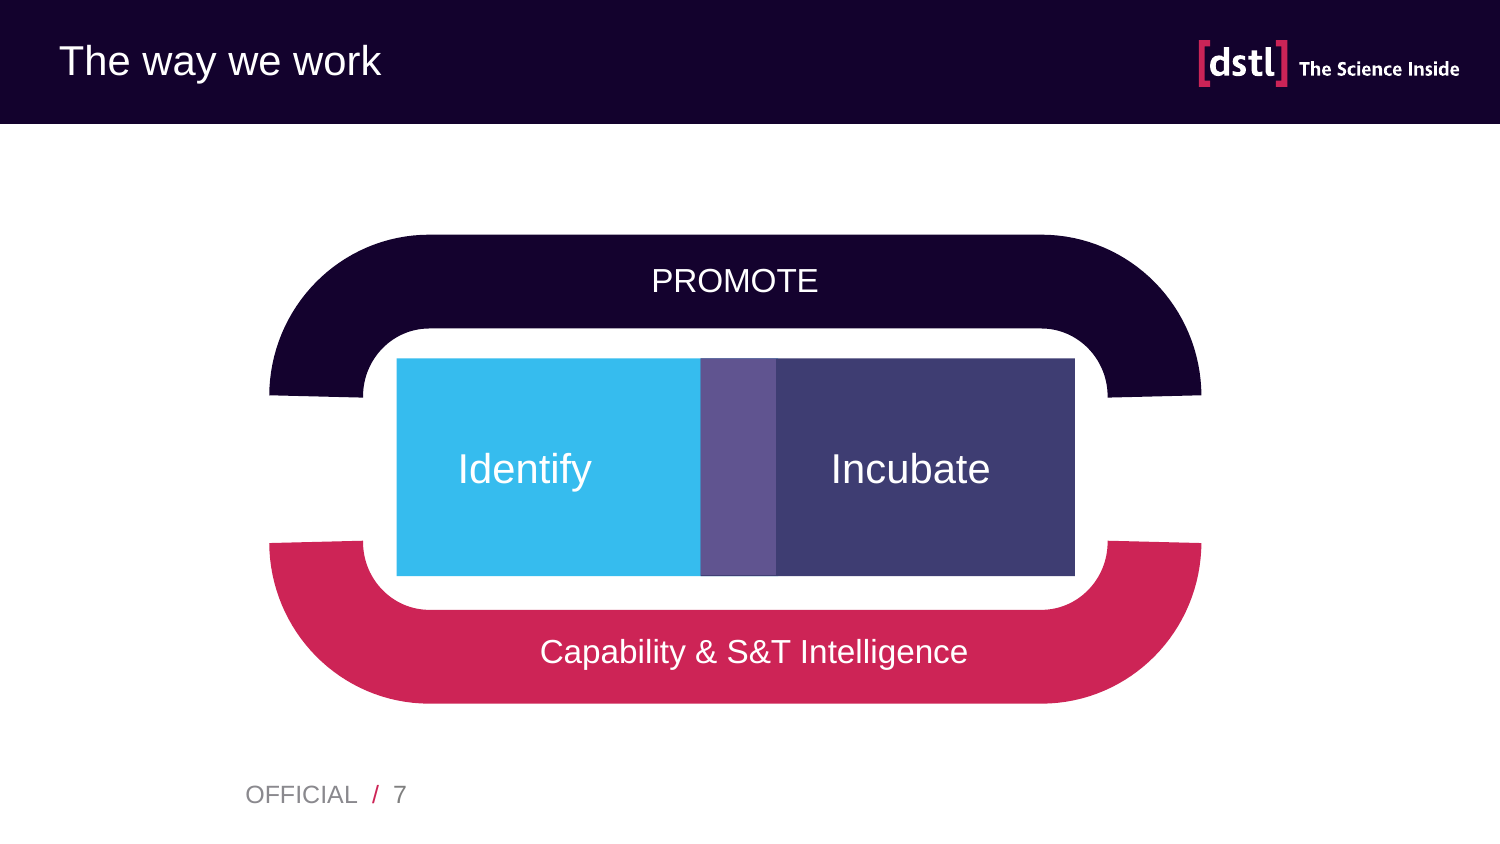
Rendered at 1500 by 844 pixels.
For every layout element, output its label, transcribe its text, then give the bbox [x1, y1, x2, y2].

text_box [700, 358, 776, 576]
text_box OFFICIAL / 7 [230, 771, 1457, 816]
text_box Identify [396, 358, 700, 577]
text_box Incubate [700, 358, 1075, 577]
text_box The way we work [0, 0, 1140, 124]
text_box Capability & S&T Intelligence [523, 622, 986, 679]
text_box PROMOTE [635, 251, 836, 307]
